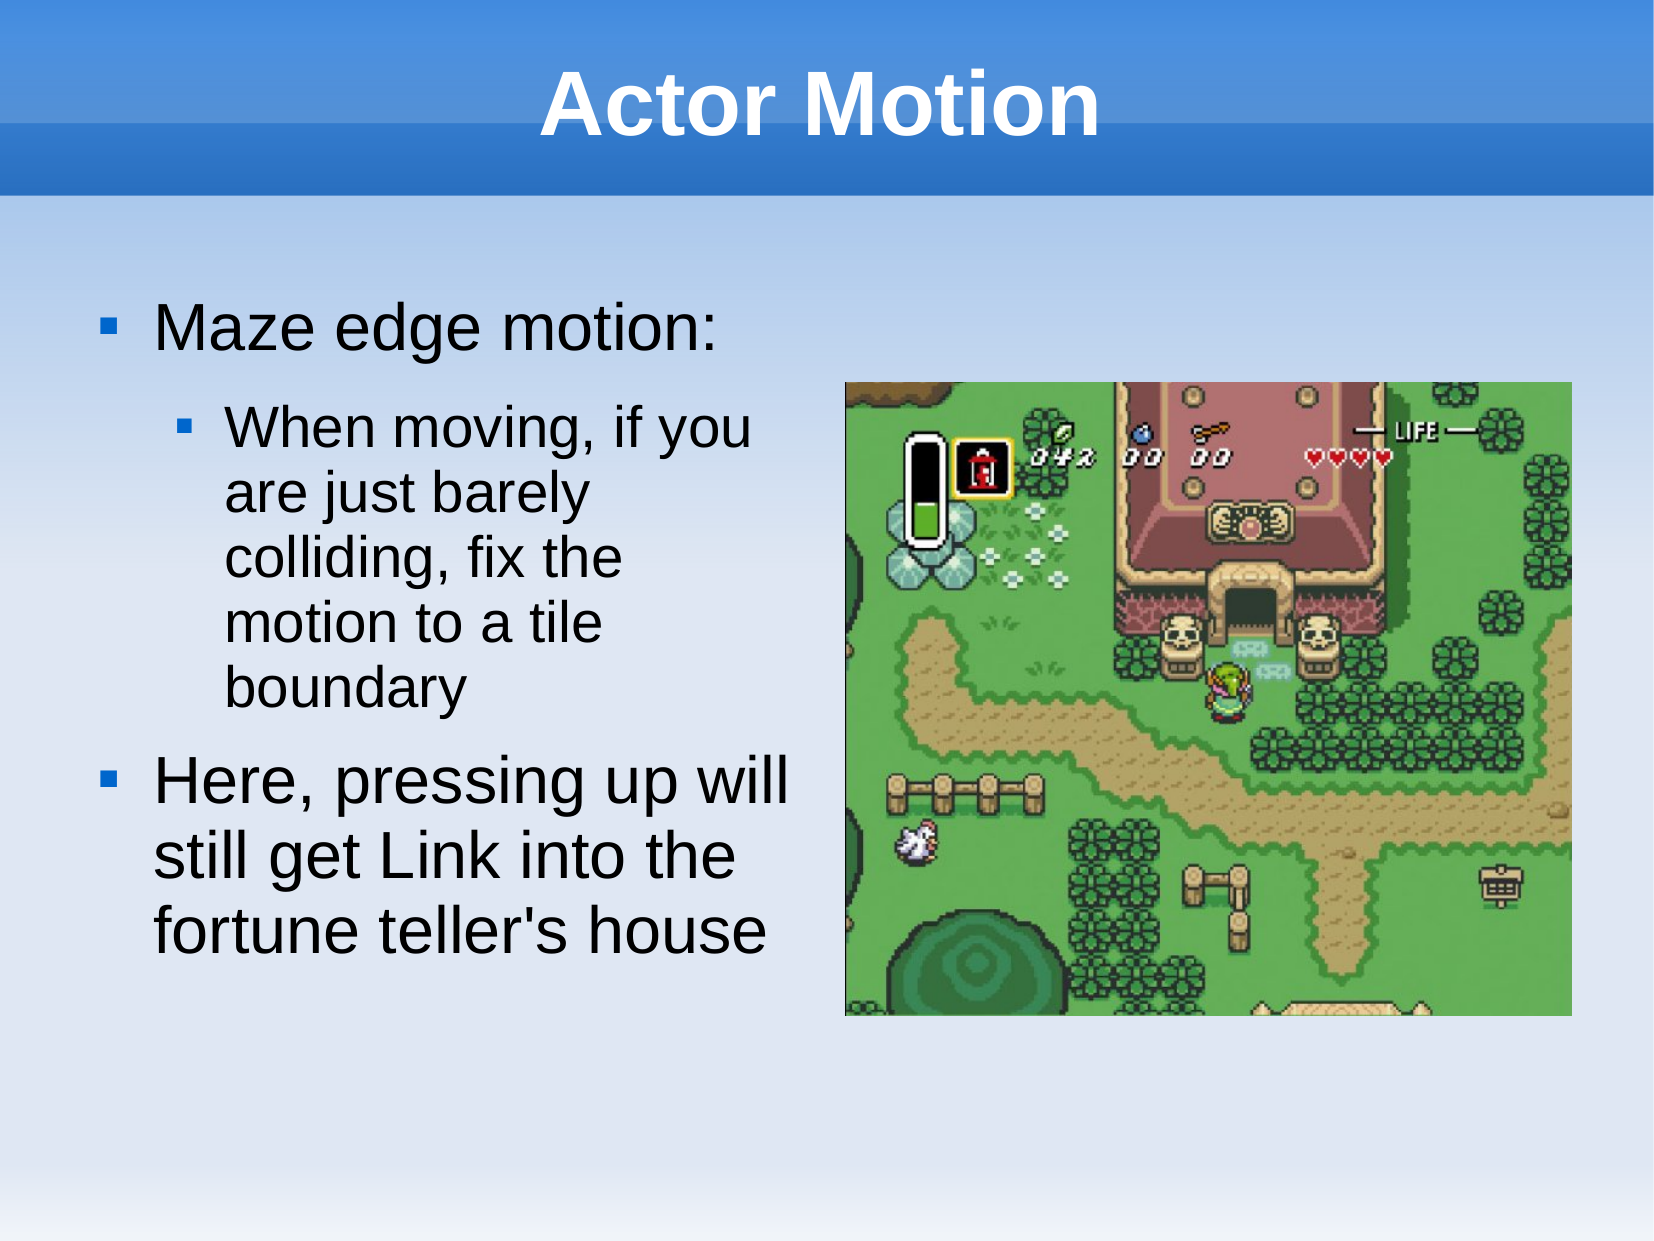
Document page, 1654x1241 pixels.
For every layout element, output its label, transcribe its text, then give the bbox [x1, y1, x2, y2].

picture [0, 0, 1654, 1241]
list Maze edge motion: When moving, if you are just barely colliding, fix the motion to a tile boundary Here, pressing up will still get Link into the fortune teller's house [82, 290, 809, 1109]
title Actor Motion [76, 0, 1565, 208]
